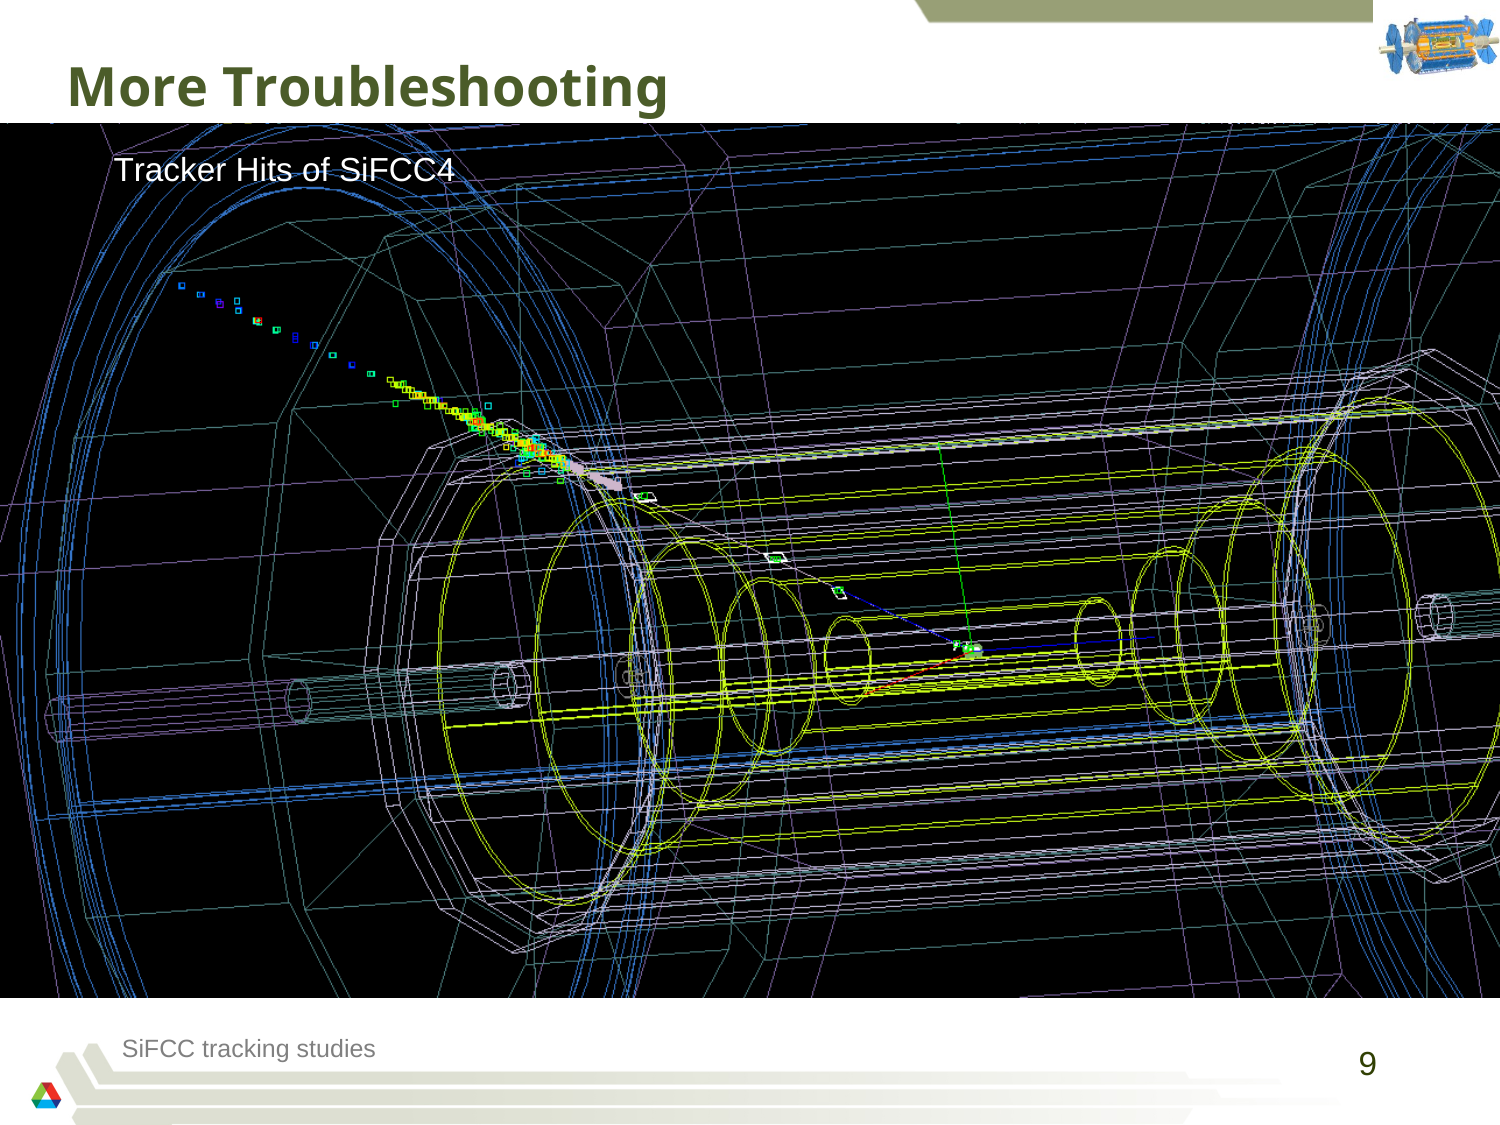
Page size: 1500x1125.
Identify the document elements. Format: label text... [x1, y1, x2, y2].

picture [0, 123, 1500, 998]
picture [0, 0, 1500, 94]
picture [0, 1037, 1500, 1125]
text_box Tracker Hits of SiFCC4 [99, 140, 470, 196]
title More Troubleshooting [52, 45, 1426, 123]
